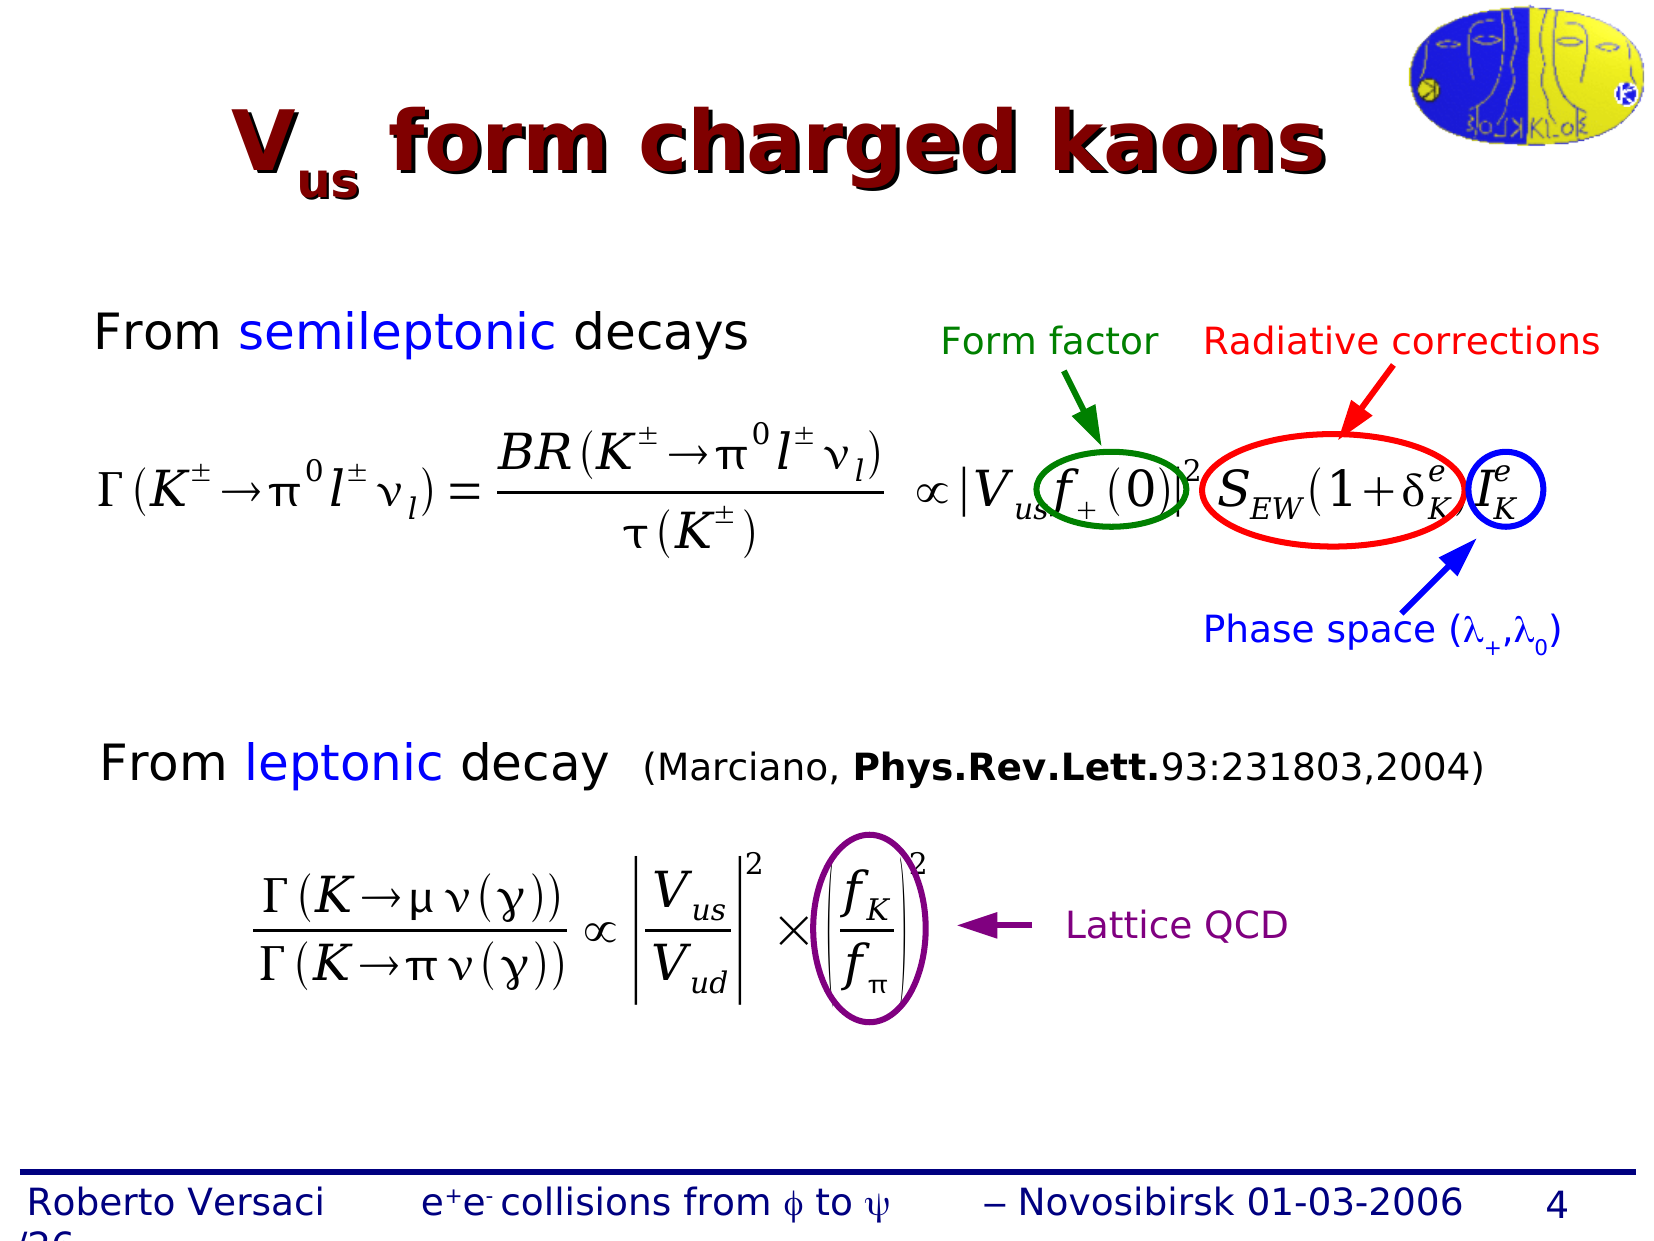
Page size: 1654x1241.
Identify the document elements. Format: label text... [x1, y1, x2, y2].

text_box From leptonic decay (Marciano, Phys.Rev.Lett.93:231803,2004) [69, 726, 1510, 800]
text_box Form factor [925, 312, 1169, 371]
chart [244, 846, 837, 1011]
chart [1206, 438, 1461, 543]
text_box Vus form charged kaons [217, 85, 1340, 217]
chart [817, 846, 922, 1011]
chart [1472, 455, 1523, 523]
chart [902, 846, 935, 1011]
text_box Radiative corrections [1188, 312, 1608, 371]
picture [1398, 0, 1654, 151]
chart [87, 416, 1523, 565]
text_box From semileptonic decays [63, 295, 791, 369]
text_box Phase space (l+,l0) [1188, 600, 1573, 671]
chart [1353, 416, 1523, 478]
text_box Lattice QCD [1050, 896, 1300, 956]
